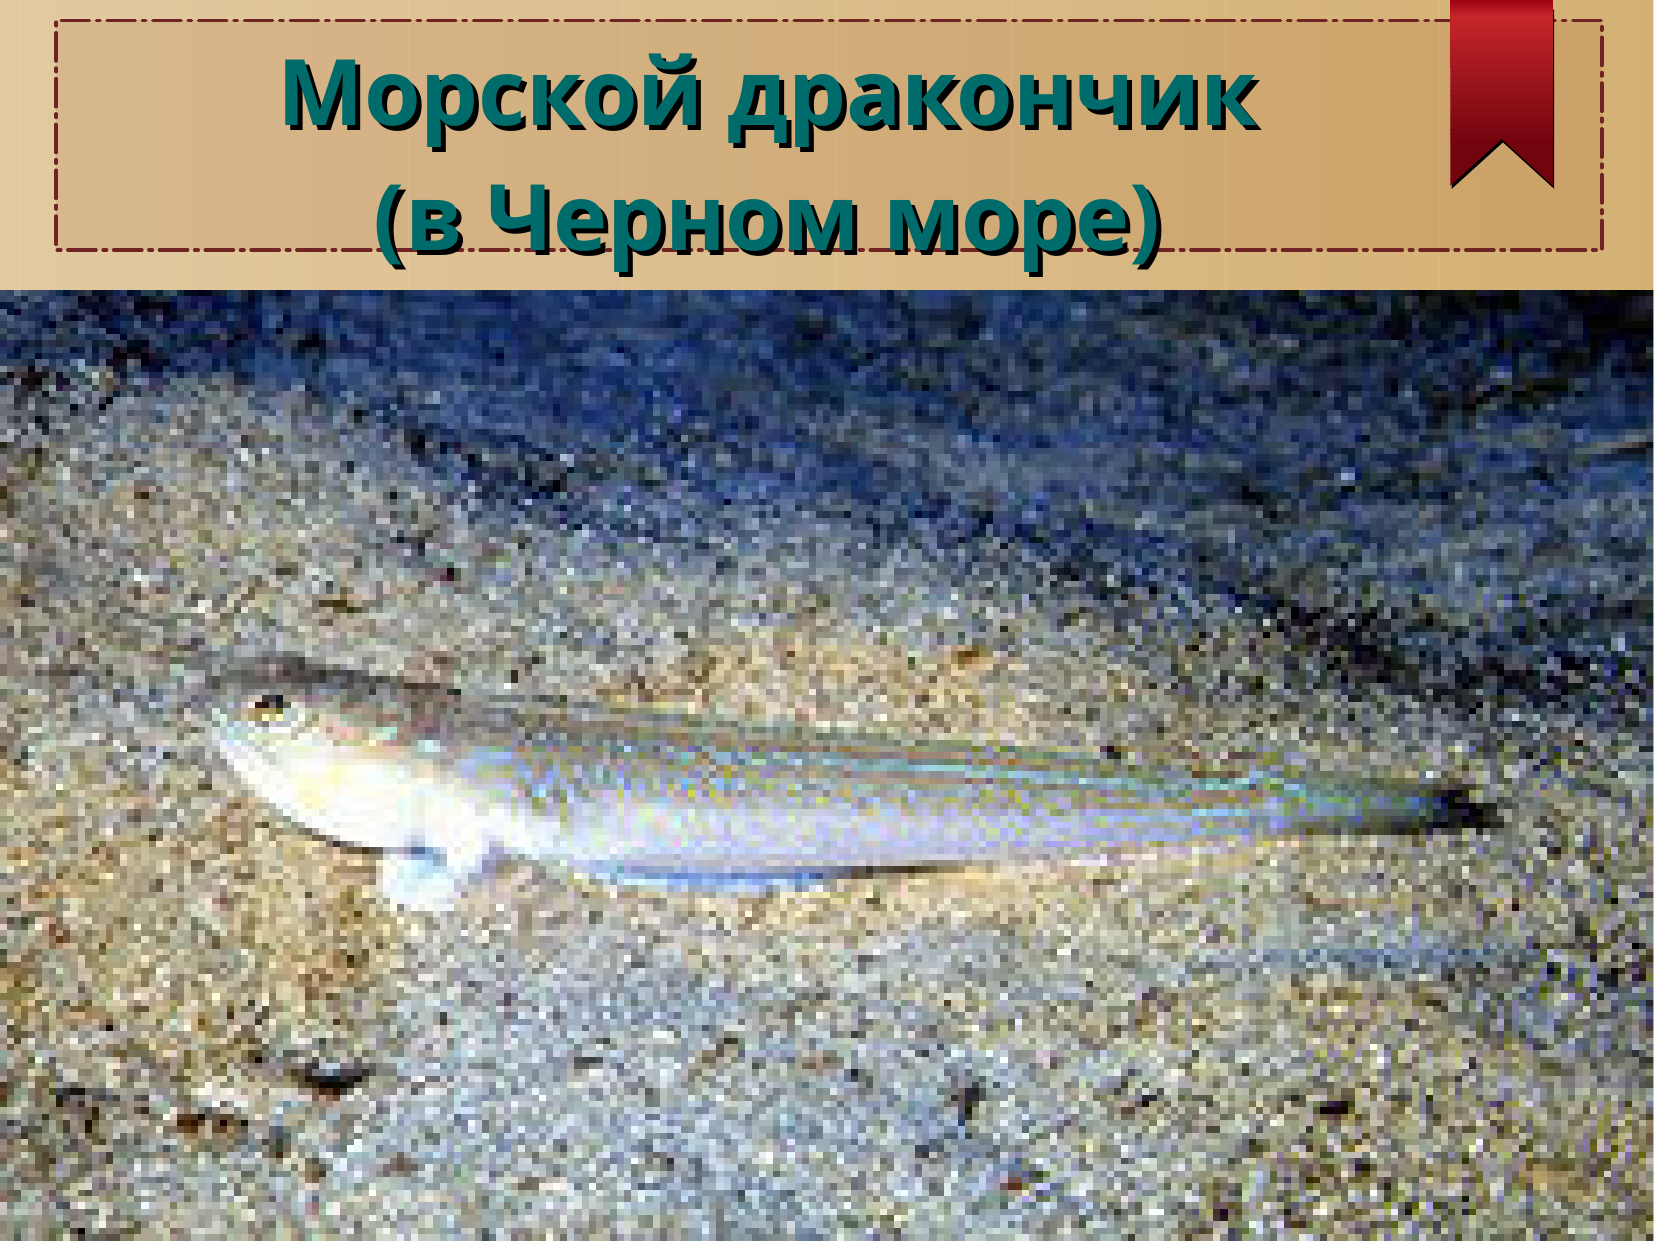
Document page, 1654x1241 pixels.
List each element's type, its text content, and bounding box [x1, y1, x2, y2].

picture [0, 290, 1654, 1241]
title Морской дракончик (в Черном море) [82, 25, 1453, 281]
